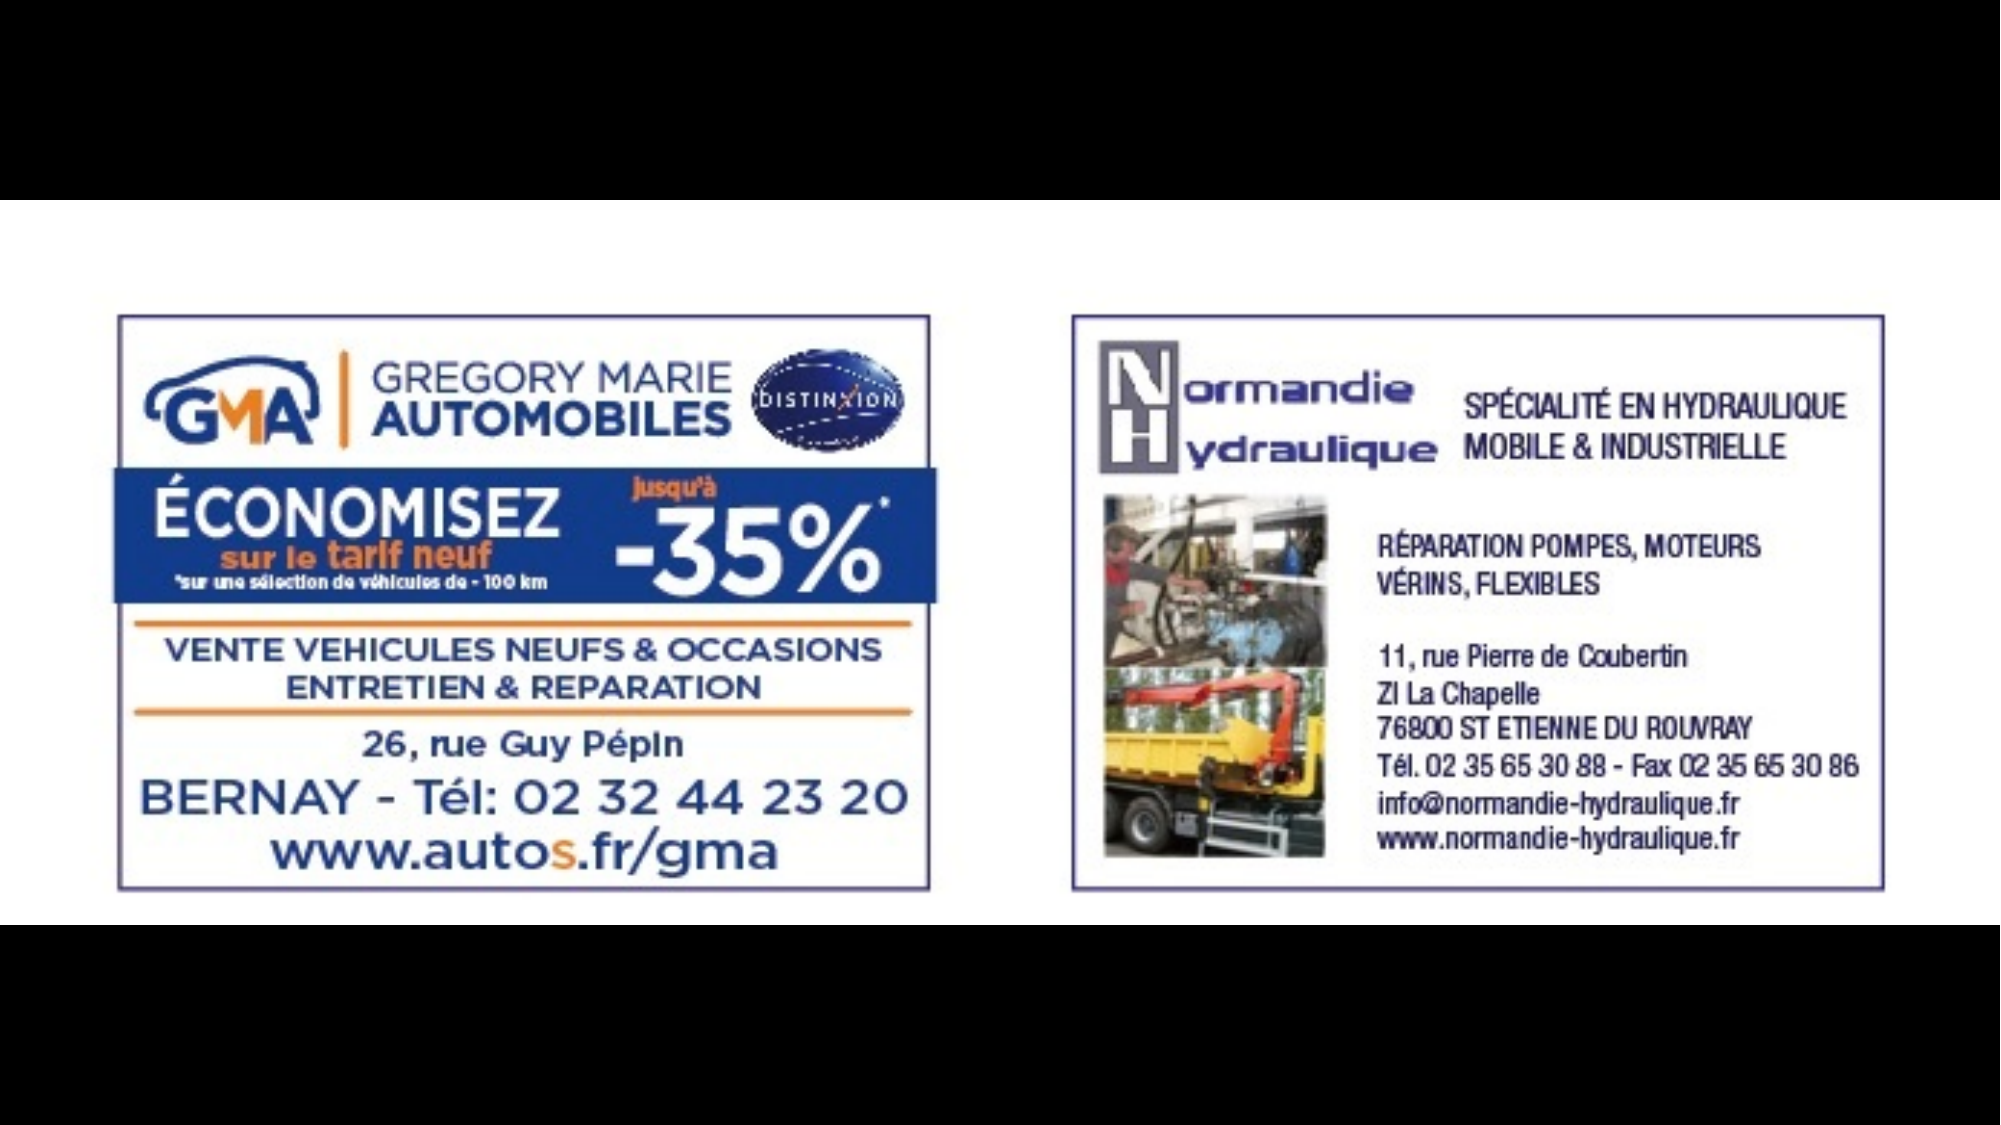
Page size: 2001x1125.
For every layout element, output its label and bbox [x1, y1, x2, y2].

picture [0, 200, 2000, 925]
